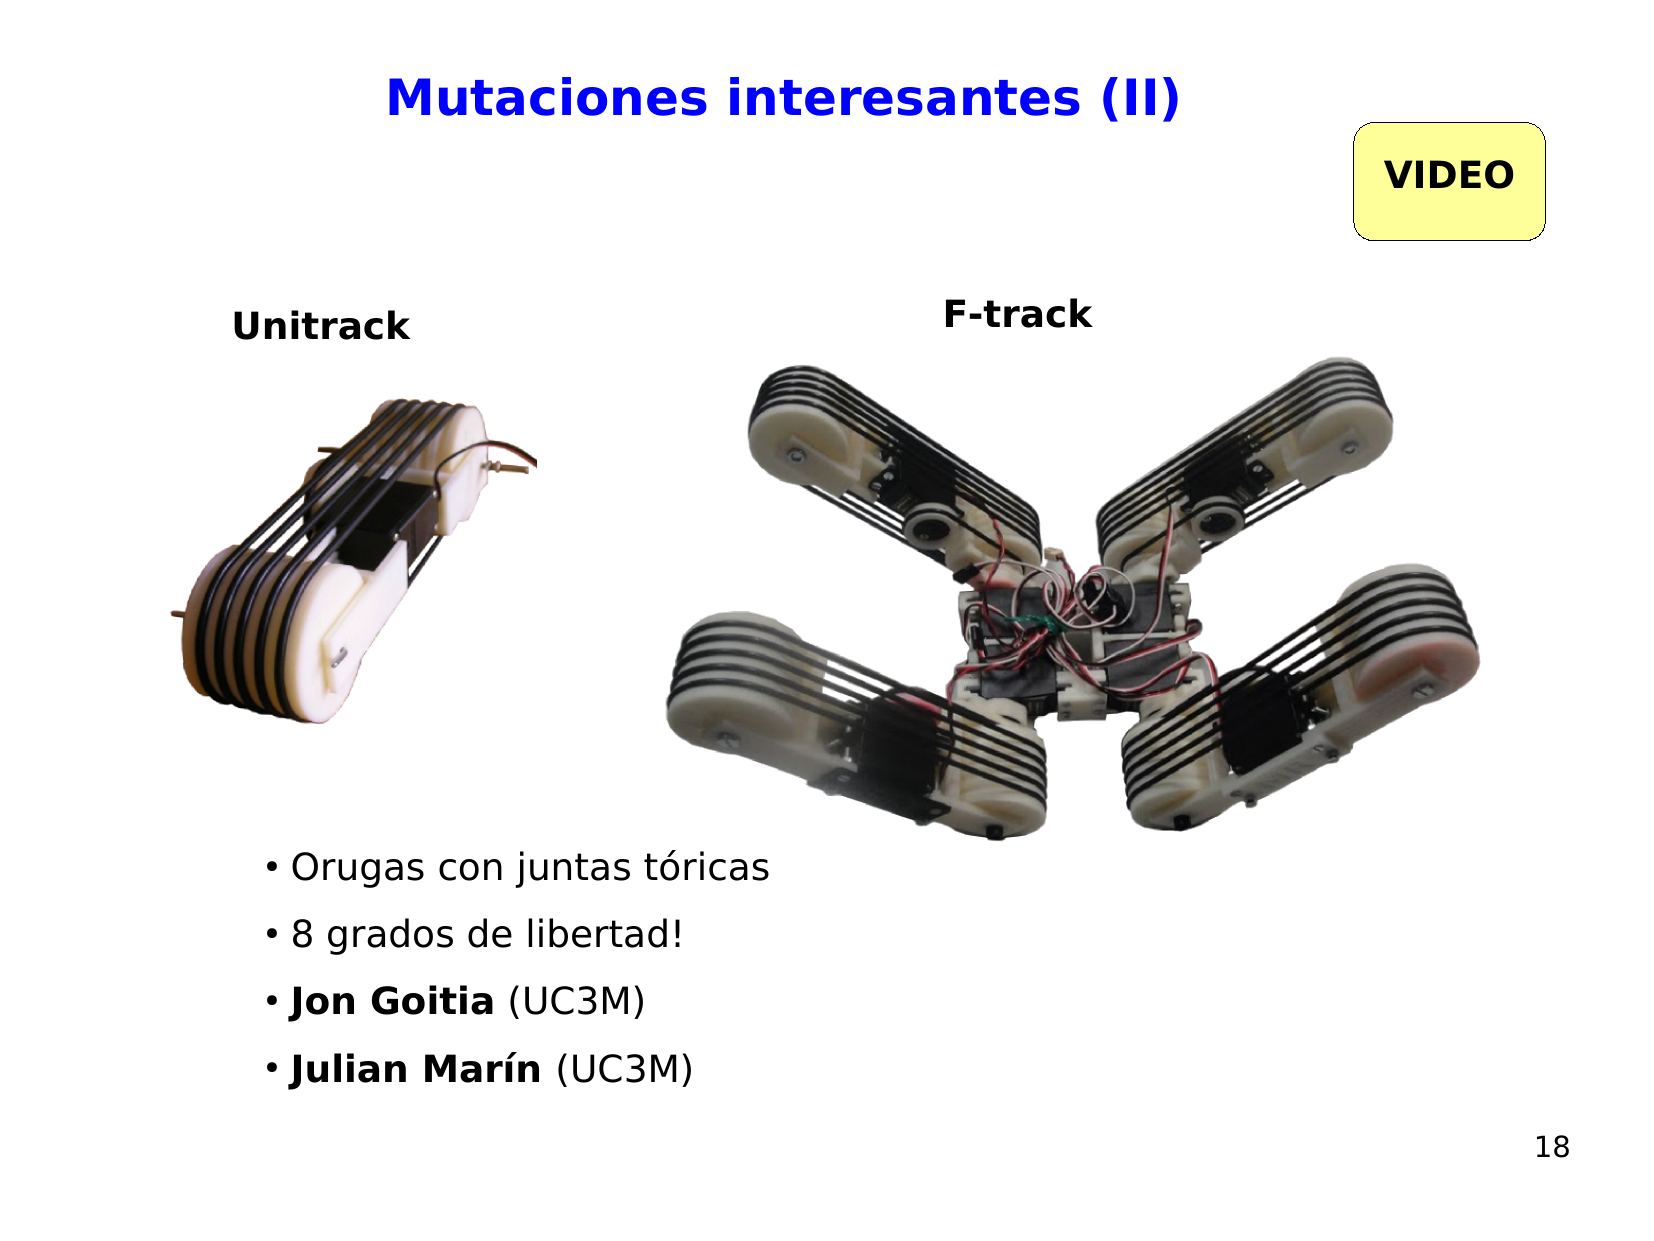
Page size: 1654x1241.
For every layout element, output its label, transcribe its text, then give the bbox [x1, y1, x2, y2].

text_box [1353, 122, 1546, 241]
picture [160, 390, 537, 737]
picture [658, 350, 1495, 856]
text_box Mutaciones interesantes (II) [371, 61, 1198, 135]
text_box Orugas con juntas tóricas 8 grados de libertad! Jon Goitia (UC3M) Julian Marín (UC3M) [250, 838, 1093, 1099]
text_box Unitrack [216, 297, 533, 363]
text_box VIDEO [1355, 146, 1549, 210]
text_box F-track [927, 285, 1244, 351]
